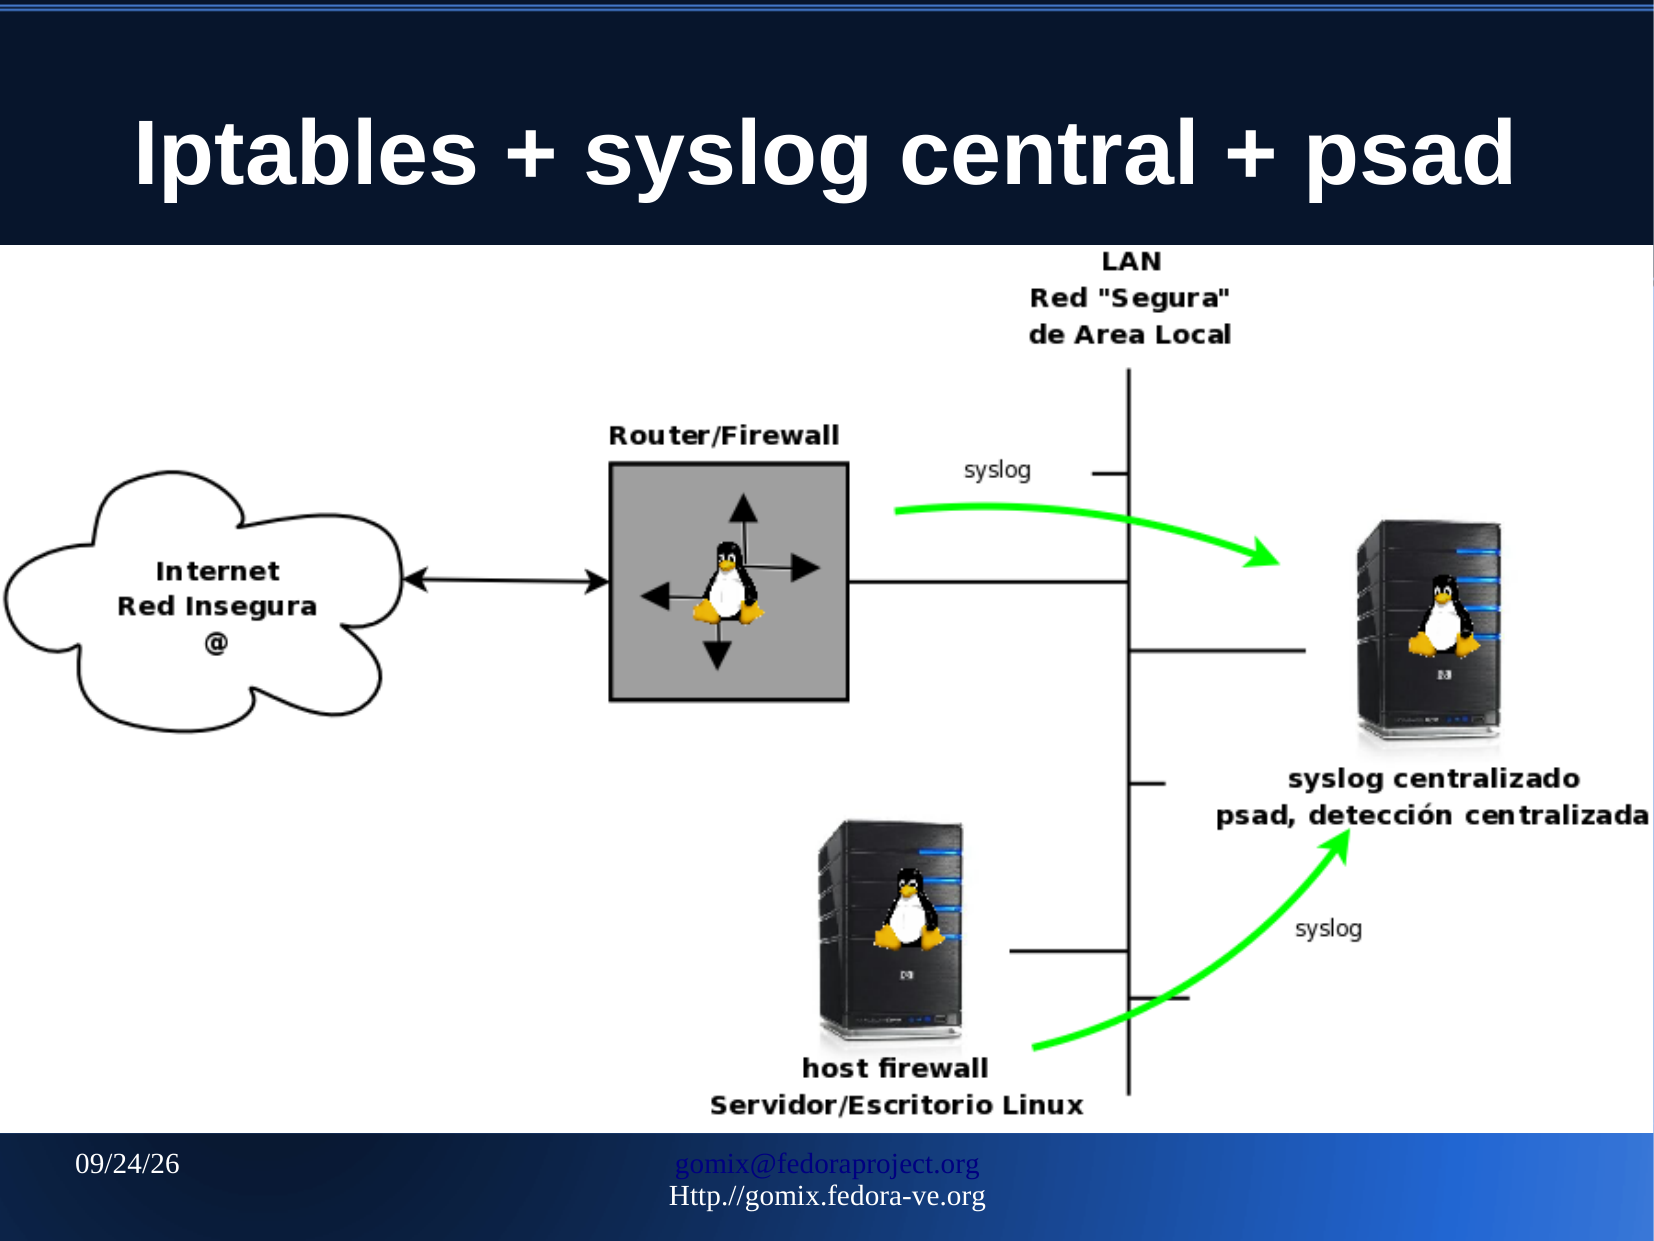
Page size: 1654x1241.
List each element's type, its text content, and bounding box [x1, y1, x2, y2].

picture [0, 0, 1654, 1241]
title Iptables + syslog central + psad [82, 49, 1571, 245]
